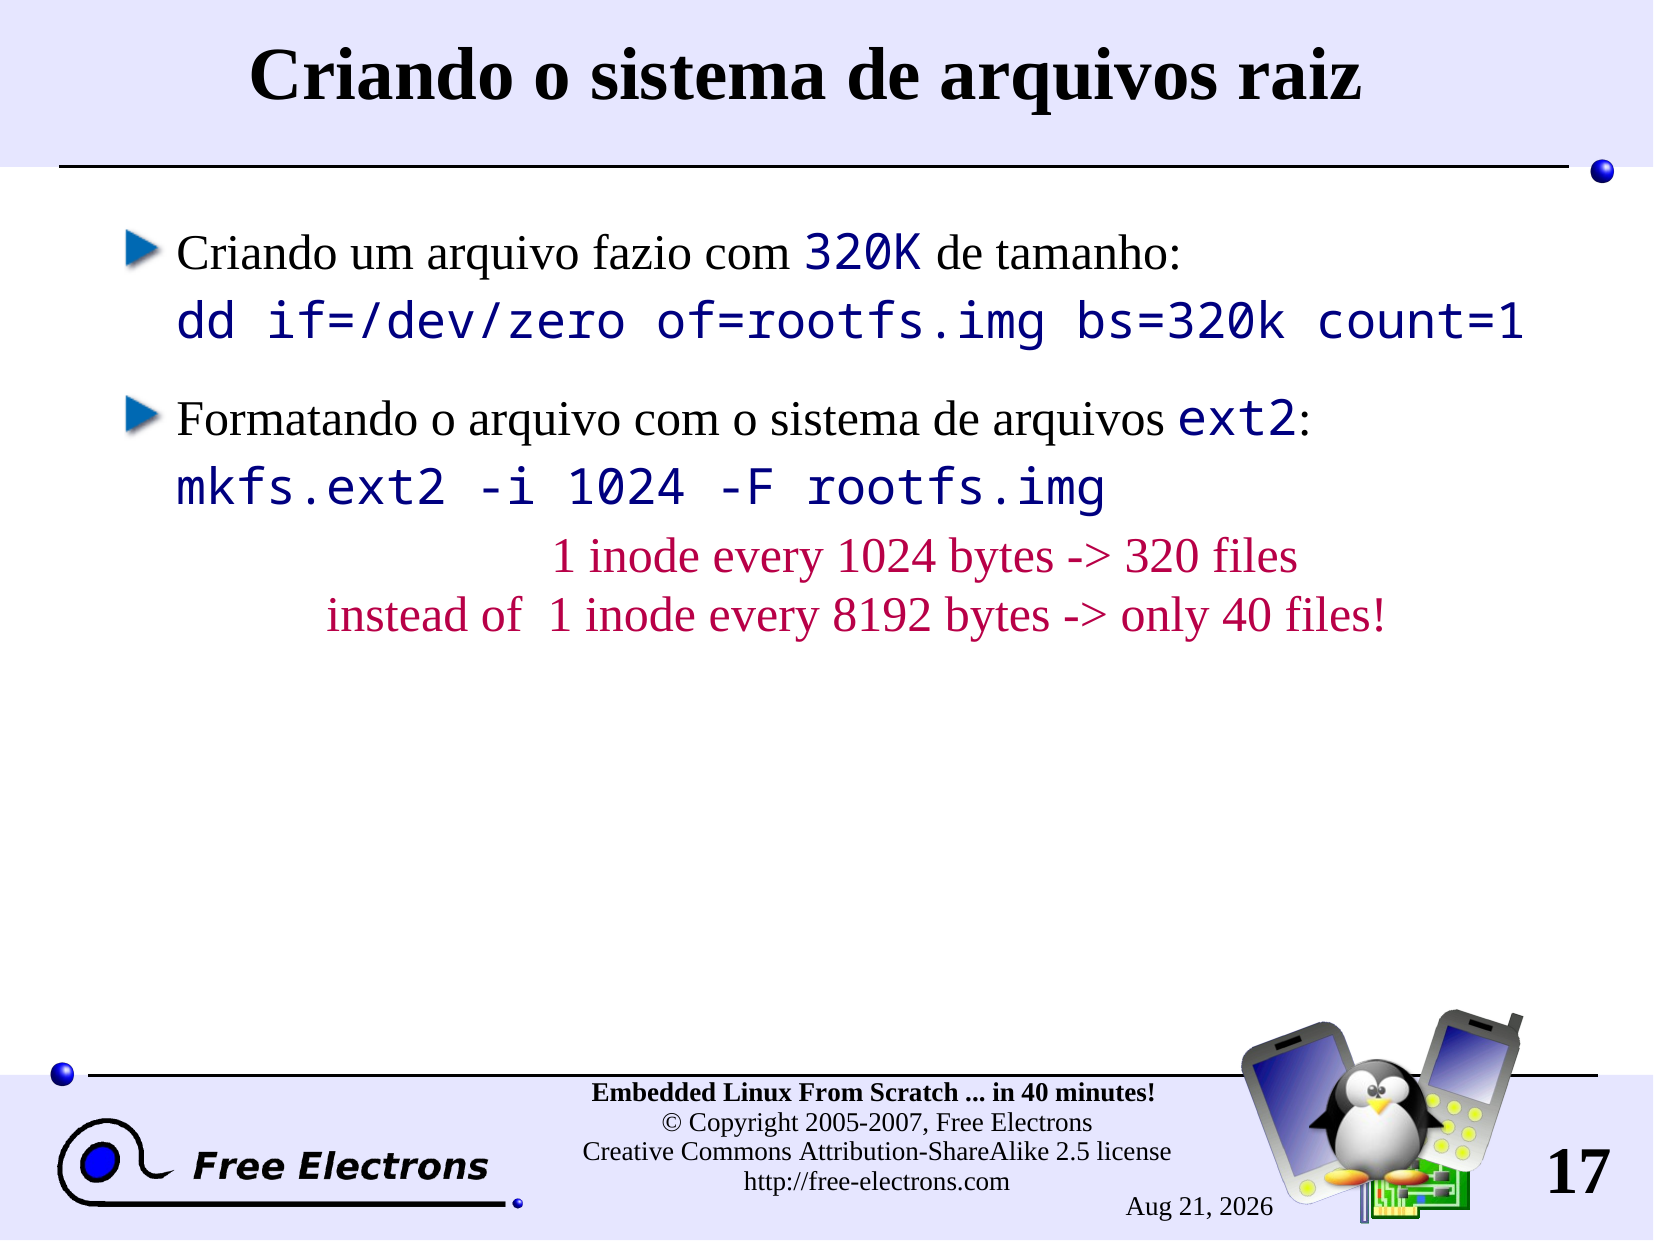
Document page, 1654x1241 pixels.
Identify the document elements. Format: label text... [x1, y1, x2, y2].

picture [50, 1107, 527, 1216]
title Criando o sistema de arquivos raiz [60, 25, 1551, 124]
list Criando um arquivo fazio com 320K de tamanho: dd if=/dev/zero of=rootfs.img bs=320k count=1 Formatando o arquivo com o sistema de arquivos ext2: mkfs.ext2 -i 1024 -F rootfs.img 1 inode every 1024 bytes -> 320 files instead of 1 inode every 8192 bytes -> only 40 files! [105, 216, 1557, 1066]
picture [1231, 1066, 1521, 1241]
